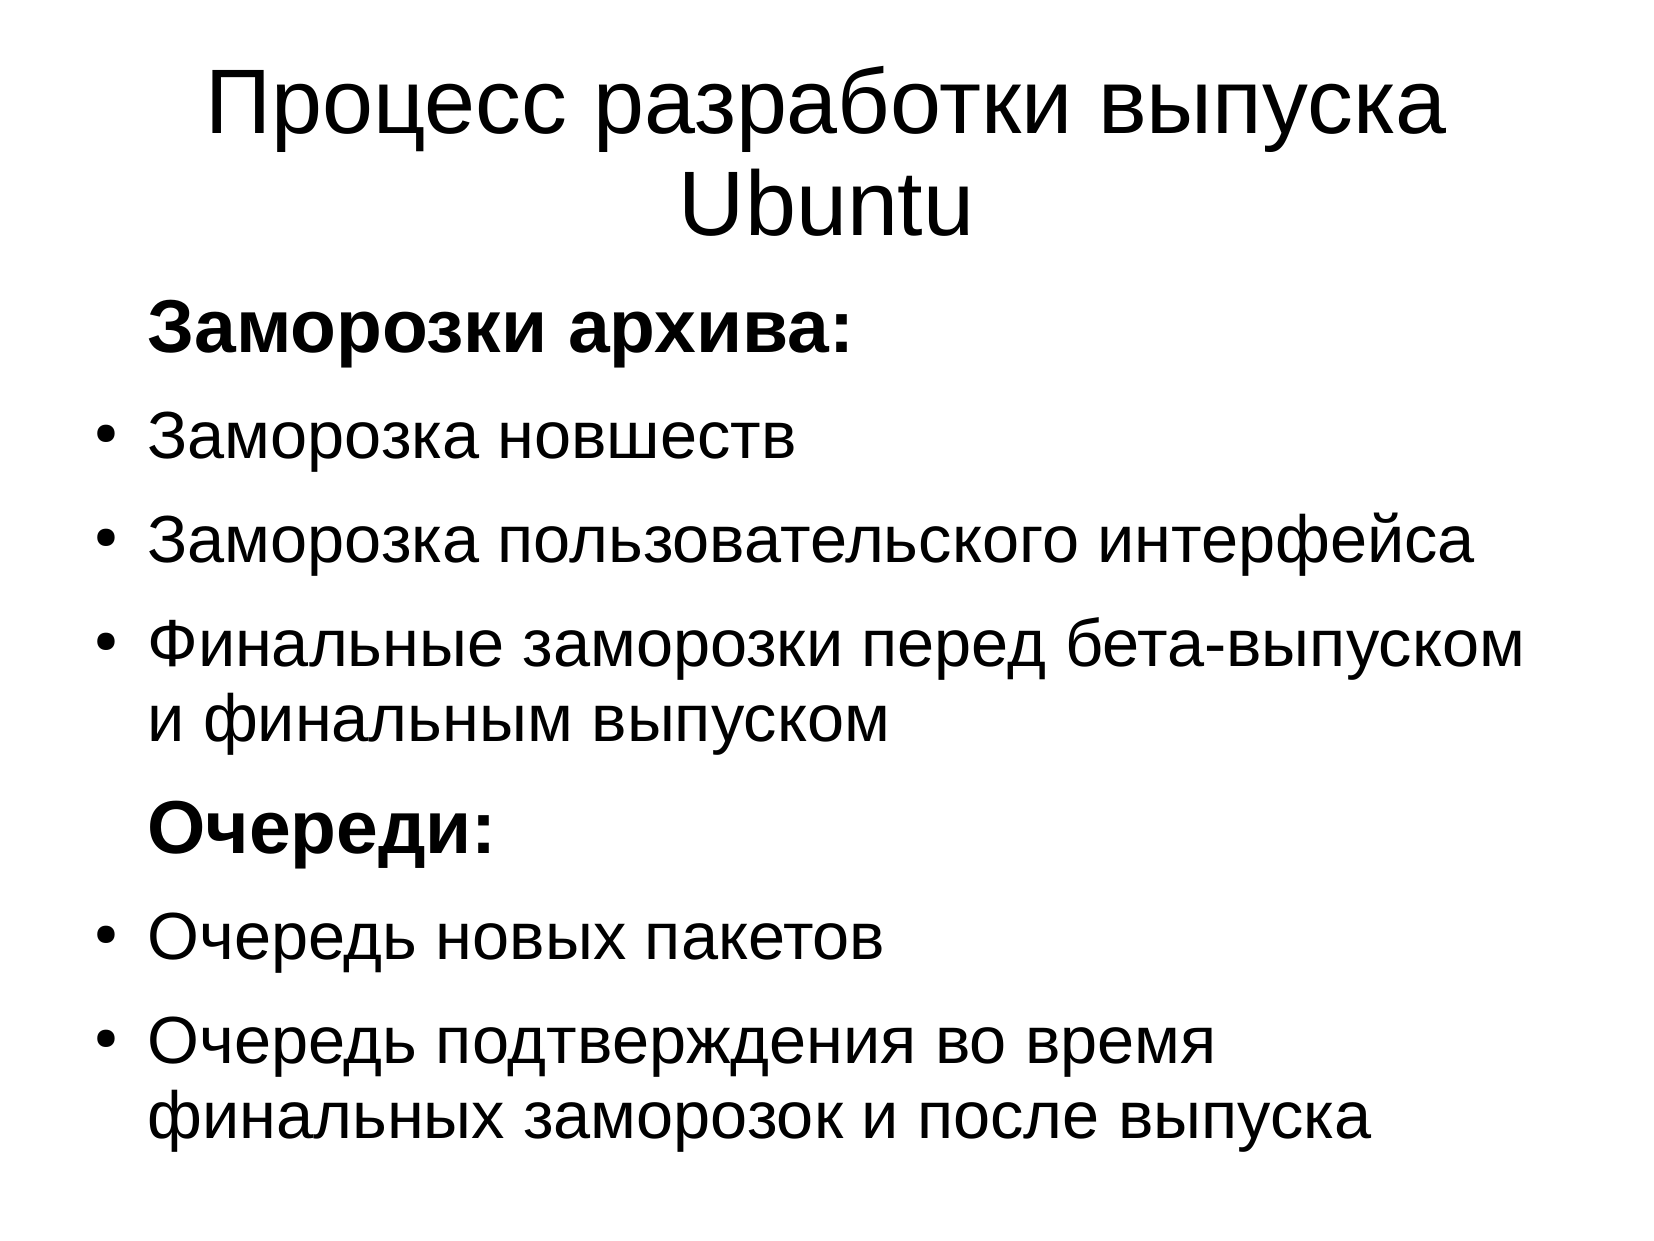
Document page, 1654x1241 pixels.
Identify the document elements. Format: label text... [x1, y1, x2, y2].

list Заморозки архива: Заморозка новшеств Заморозка пользовательского интерфейса Финальные заморозки перед бета-выпуском и финальным выпуском Очереди: Очередь новых пакетов Очередь подтверждения во время финальных заморозок и после выпуска [76, 284, 1565, 1193]
title Процесс разработки выпуска Ubuntu [82, 49, 1571, 257]
